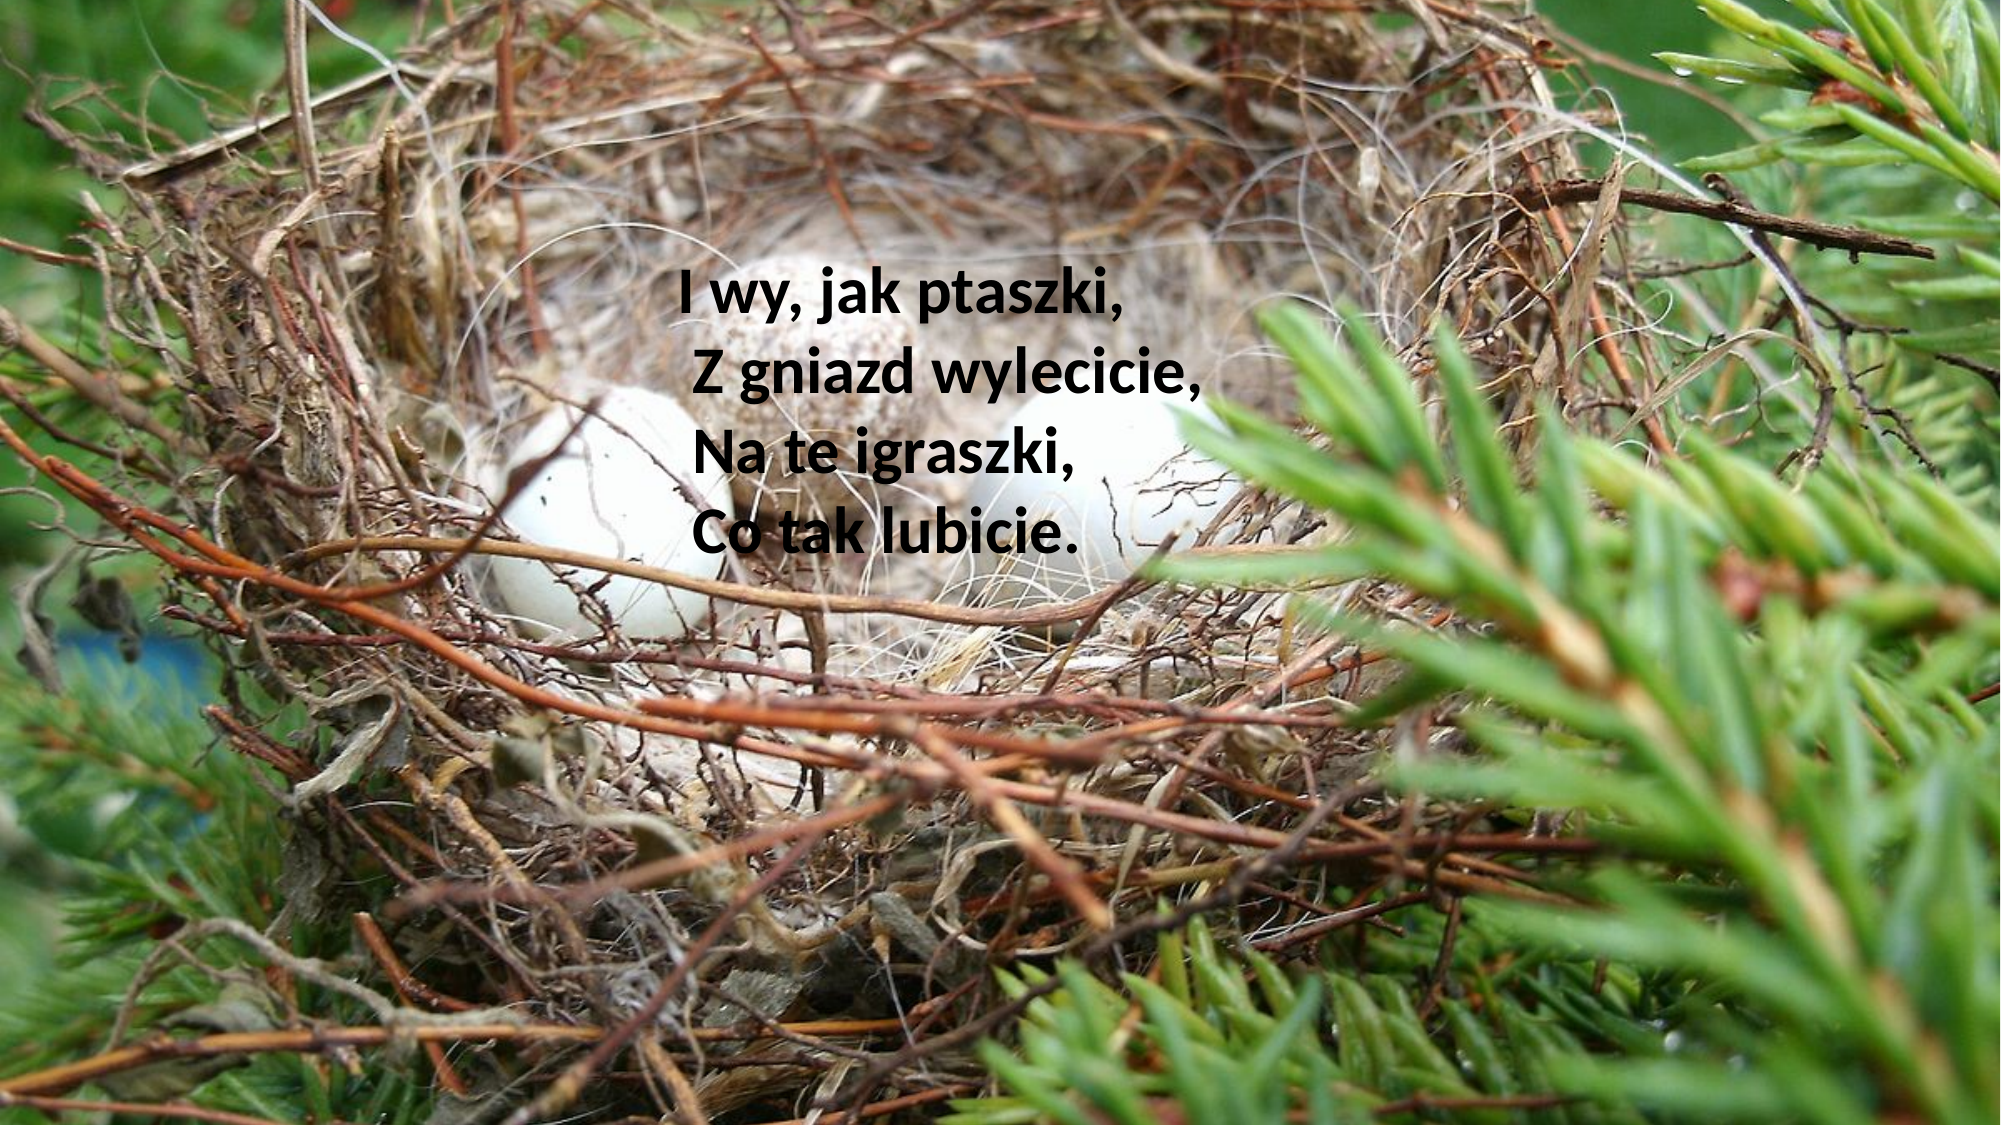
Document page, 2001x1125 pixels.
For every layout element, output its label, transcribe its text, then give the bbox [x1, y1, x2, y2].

text_box I wy, jak ptasz­ki, Z gniazd wy­le­ci­cie, Na te igrasz­ki, Co tak lu­bi­cie. [662, 239, 1243, 623]
picture [0, 0, 2000, 1125]
text_box [774, 730, 1225, 783]
